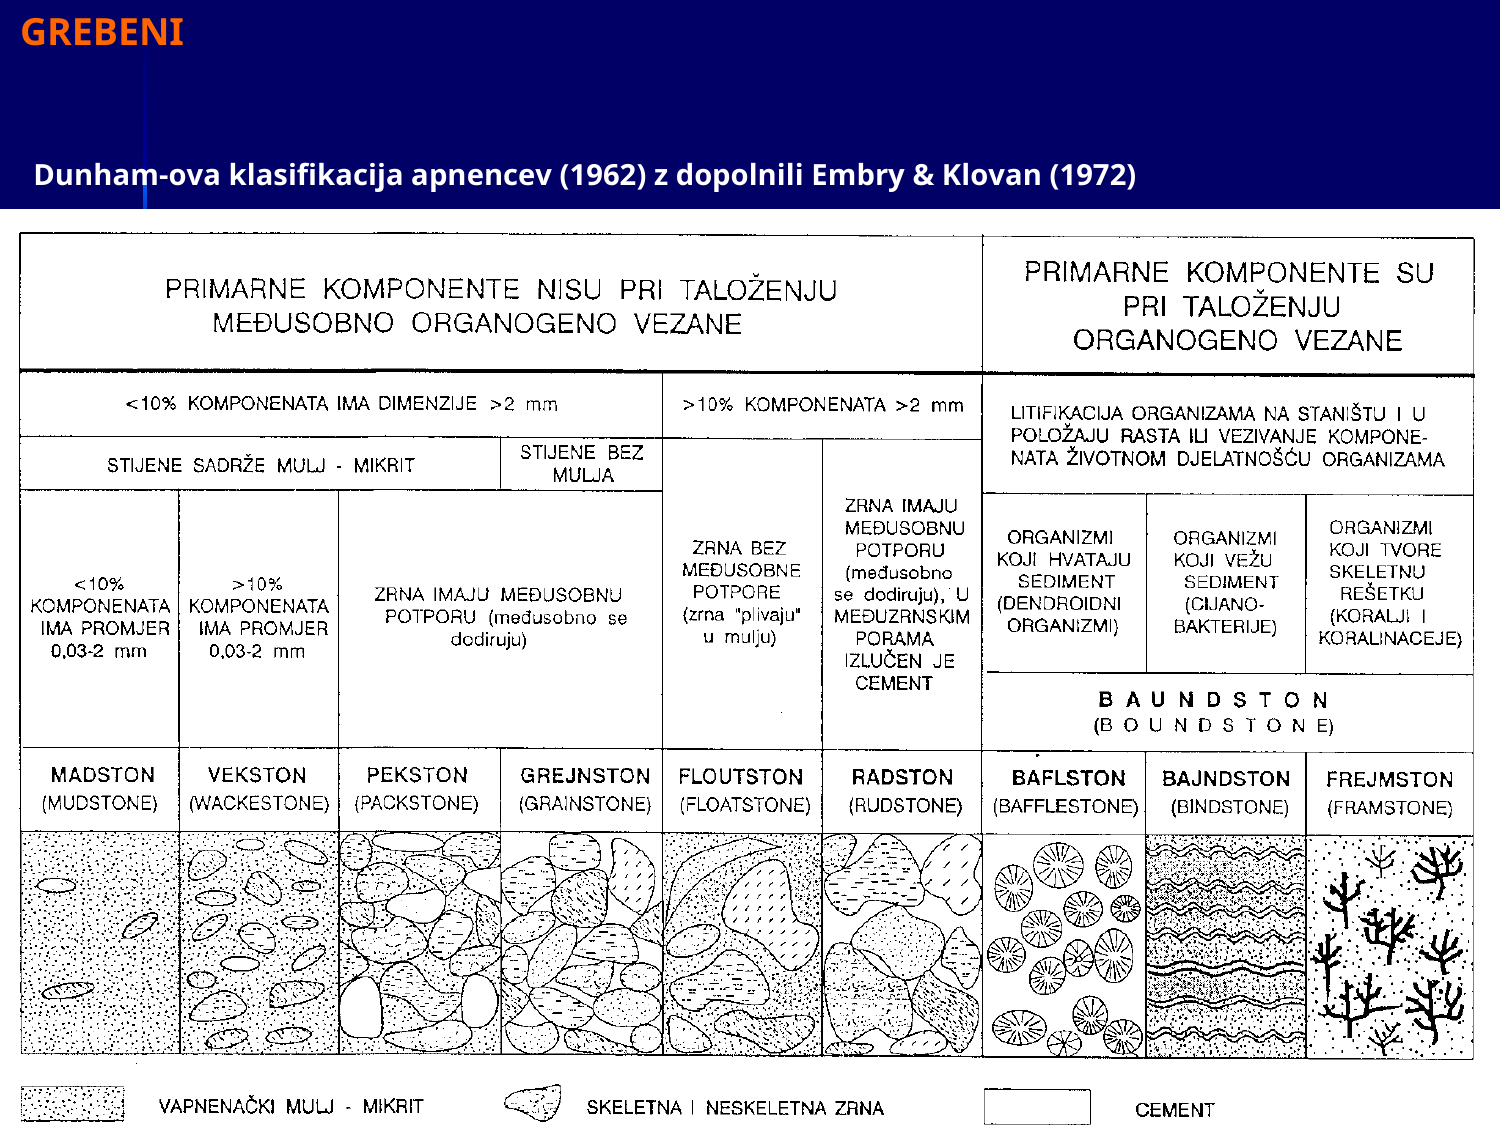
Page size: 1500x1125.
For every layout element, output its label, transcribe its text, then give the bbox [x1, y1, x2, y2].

picture [0, 209, 1500, 1125]
text_box GREBENI [5, 0, 200, 61]
text_box Dunham-ova klasifikacija apnencev (1962) z dopolnili Embry & Klovan (1972) [18, 148, 1153, 200]
